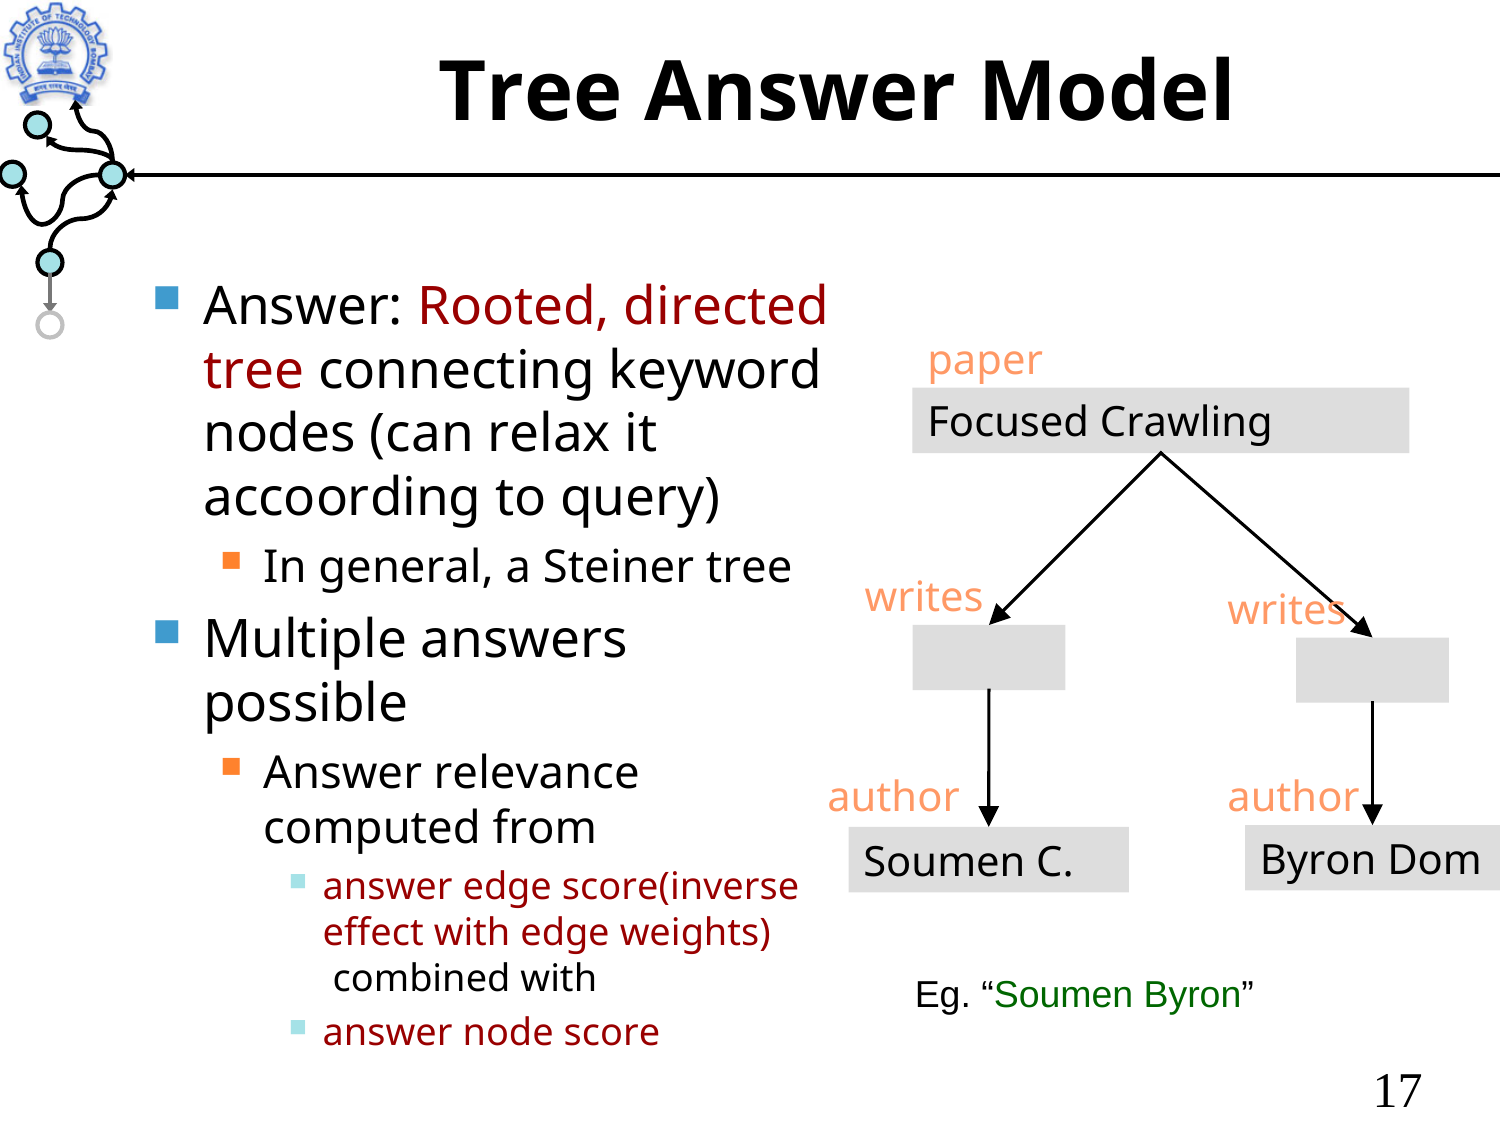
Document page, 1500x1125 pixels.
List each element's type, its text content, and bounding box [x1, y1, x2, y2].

text_box Byron Dom [1245, 825, 1500, 891]
list Answer: Rooted, directed tree connecting keyword nodes (can relax it accoording to query) In general, a Steiner tree Multiple answers possible Answer relevance computed from answer edge score(inverse effect with edge weights) combined with answer node score [137, 263, 855, 1063]
text_box Soumen C. [848, 826, 1129, 893]
text_box author [812, 762, 975, 829]
text_box Eg. “Soumen Byron” [899, 962, 1269, 1023]
text_box Focused Crawling [912, 387, 1410, 454]
text_box [912, 624, 1066, 691]
text_box writes [1212, 575, 1362, 641]
text_box [1296, 637, 1449, 703]
text_box author [1212, 762, 1375, 829]
text_box paper [912, 324, 1058, 391]
text_box writes [849, 562, 999, 628]
picture [0, 0, 113, 106]
title Tree Answer Model [200, 12, 1476, 163]
